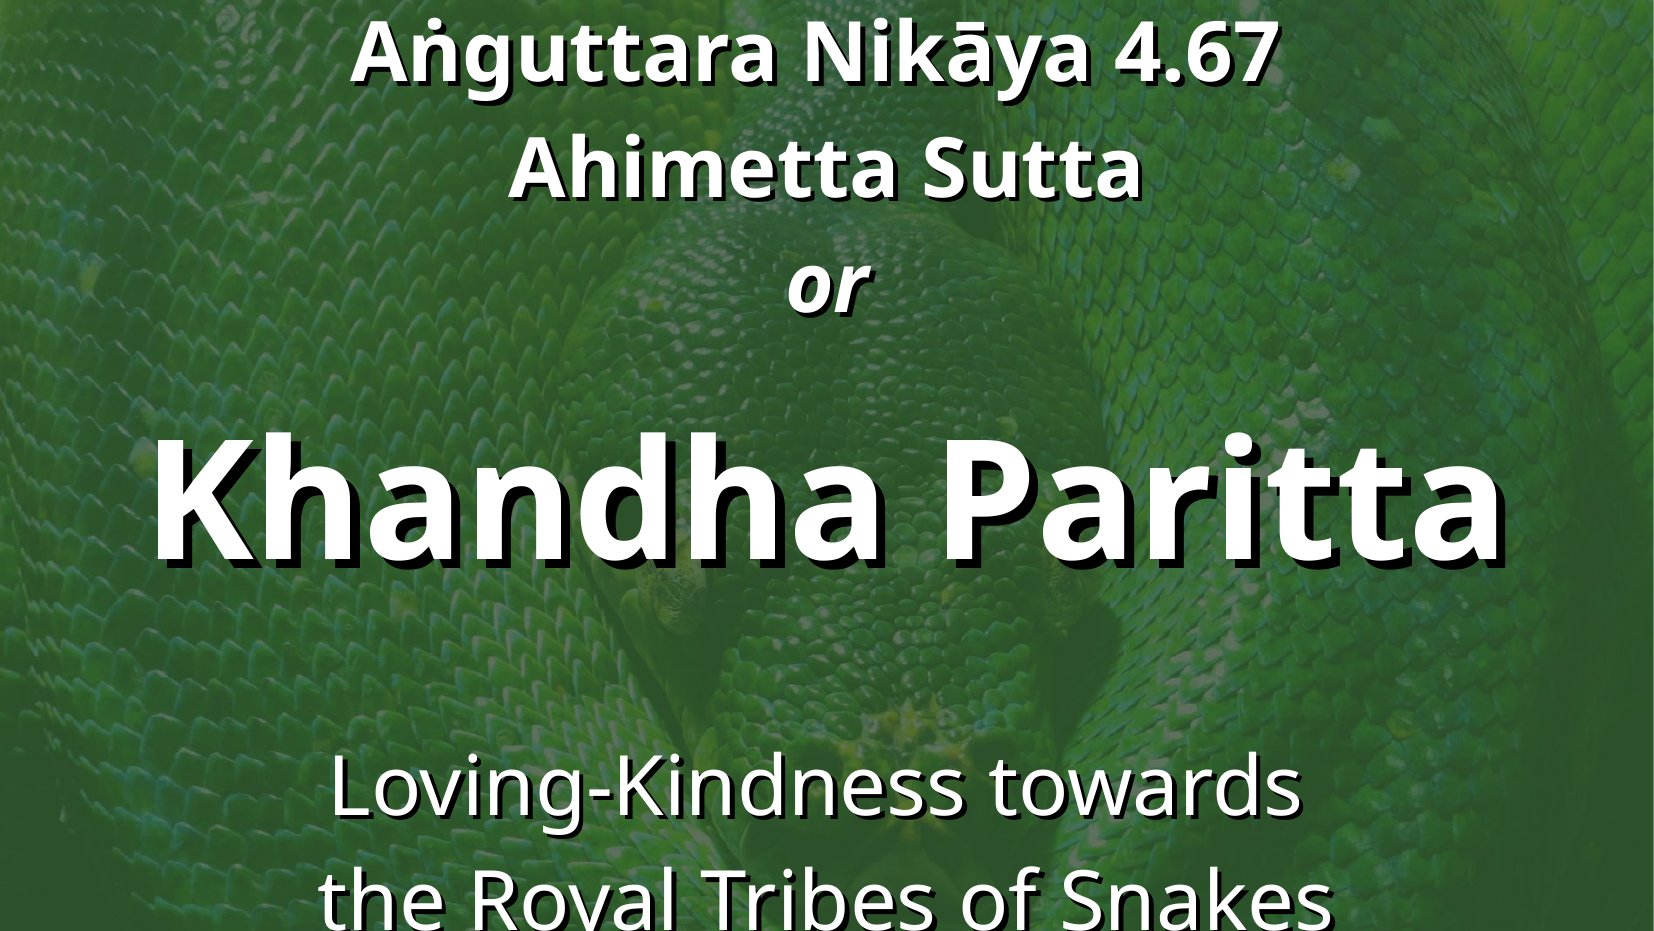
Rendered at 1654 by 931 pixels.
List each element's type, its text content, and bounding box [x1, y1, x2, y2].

subtitle Aṅguttara Nikāya 4.67 Ahimetta Sutta or Khandha Paritta Loving-Kindness towards the Royal Tribes of Snakes [82, 20, 1571, 928]
picture [0, 0, 1654, 931]
